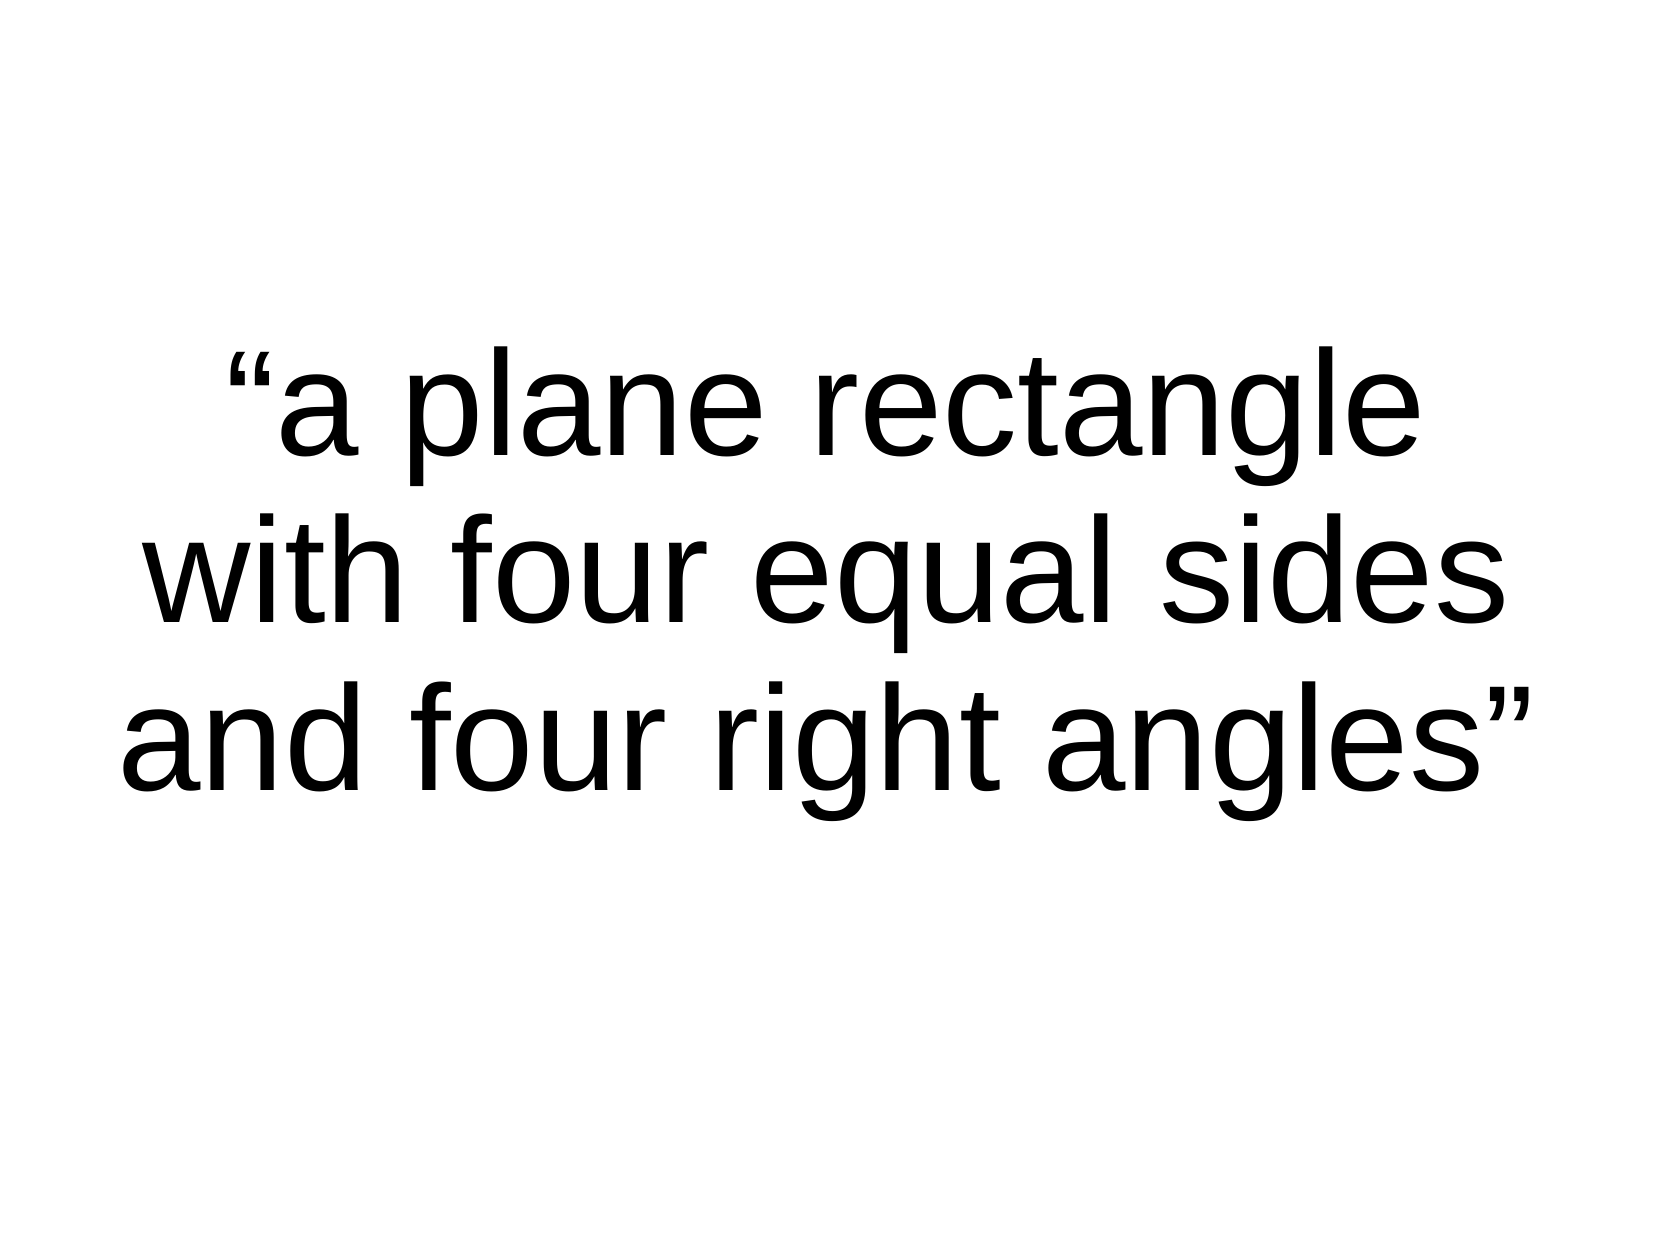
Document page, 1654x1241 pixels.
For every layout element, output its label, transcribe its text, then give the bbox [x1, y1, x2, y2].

title “a plane rectangle with four equal sides and four right angles” [82, 56, 1571, 1086]
